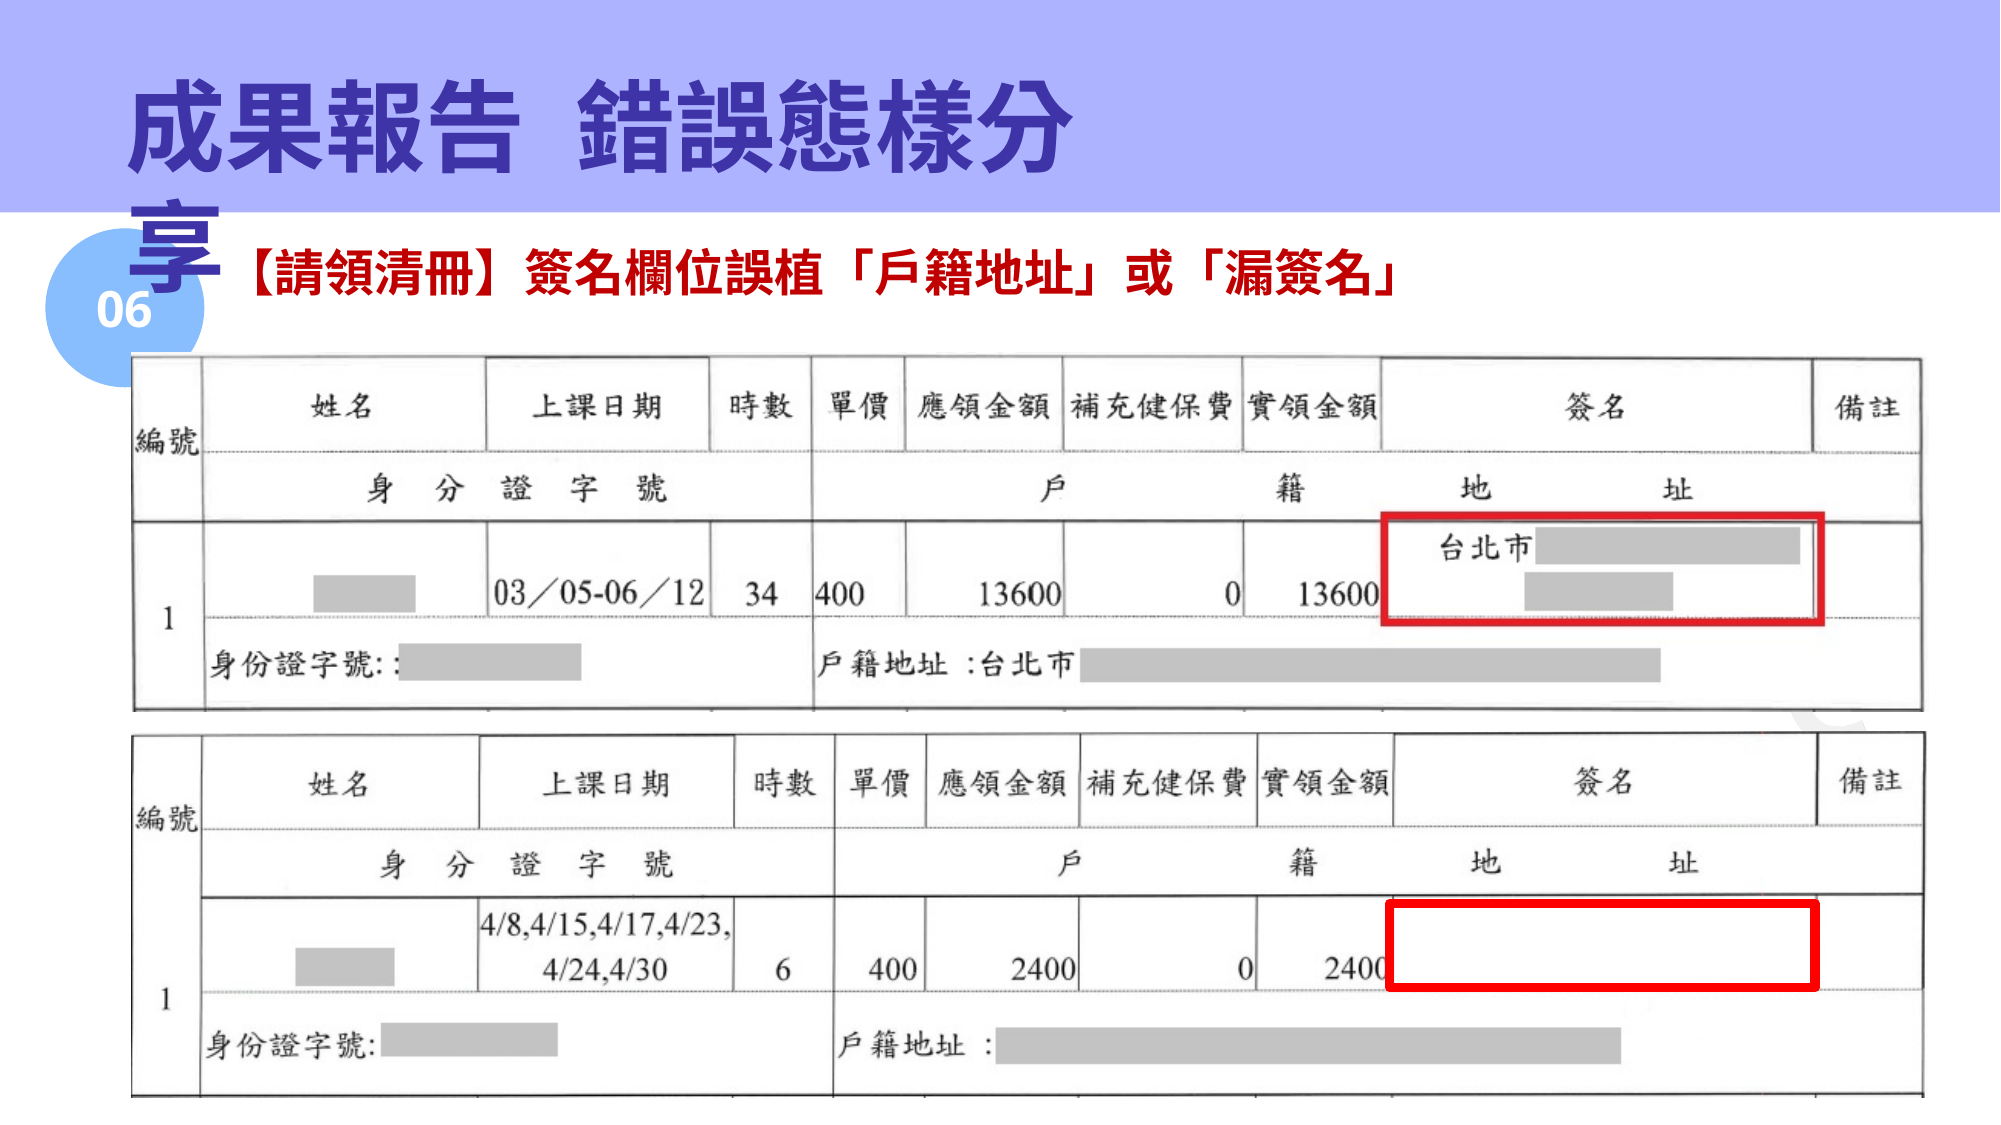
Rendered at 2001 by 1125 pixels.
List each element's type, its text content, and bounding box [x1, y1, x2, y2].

title 成果報告 錯誤態樣分享 [105, 44, 1189, 170]
picture [131, 352, 2000, 1125]
title 【請領清冊】簽名欄位誤植「戶籍地址」或「漏簽名」 [204, 220, 1772, 318]
text_box 06 [45, 228, 204, 388]
